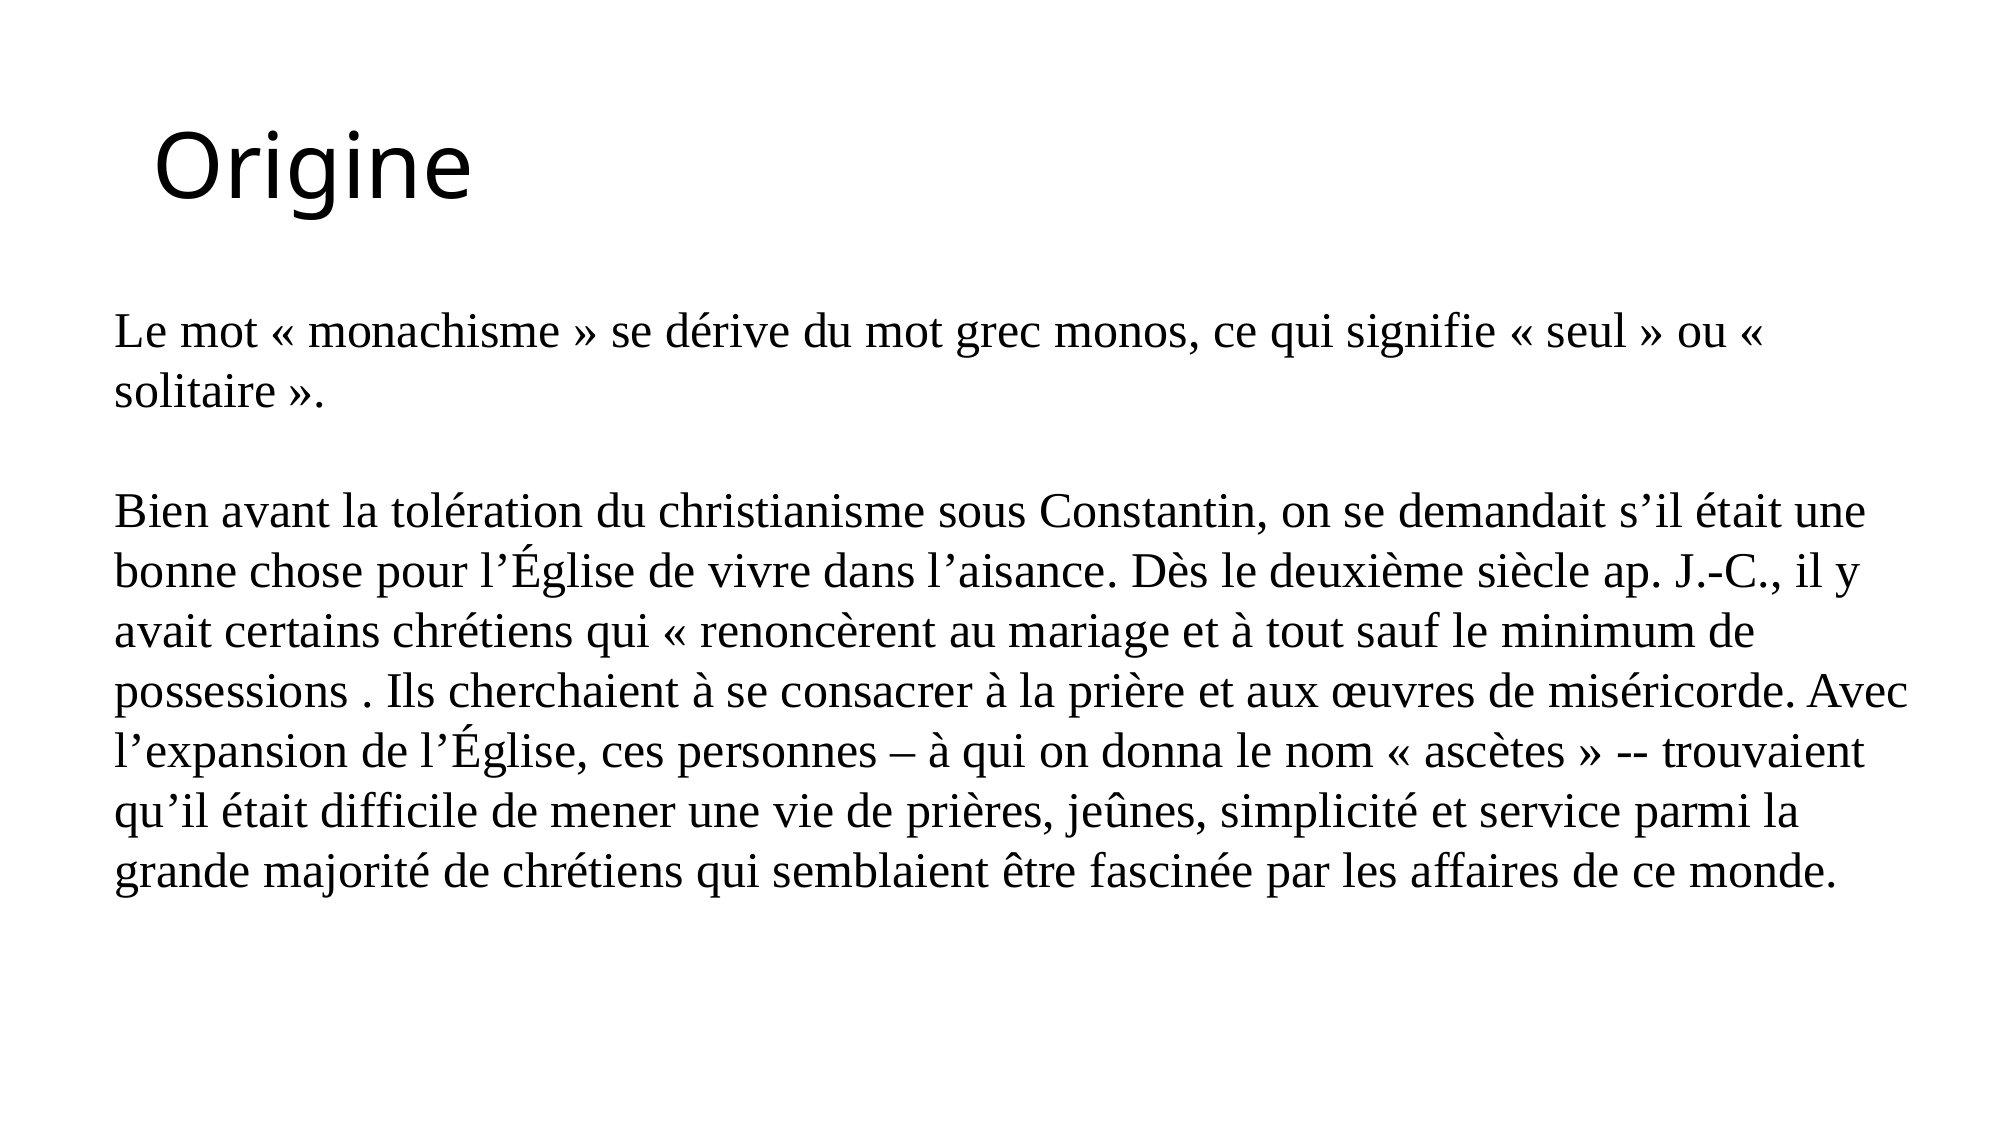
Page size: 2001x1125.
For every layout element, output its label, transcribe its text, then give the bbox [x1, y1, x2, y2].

text_box Le mot « monachisme » se dérive du mot grec monos, ce qui signifie « seul » ou « solitaire ». Bien avant la tolération du christianisme sous Constantin, on se demandait s’il était une bonne chose pour l’Église de vivre dans l’aisance. Dès le deuxième siècle ap. J.-C., il y avait certains chrétiens qui « renoncèrent au mariage et à tout sauf le minimum de possessions . Ils cherchaient à se consacrer à la prière et aux œuvres de miséricorde. Avec l’expansion de l’Église, ces personnes – à qui on donna le nom « ascètes » -- trouvaient qu’il était difficile de mener une vie de prières, jeûnes, simplicité et service parmi la grande majorité de chrétiens qui semblaient être fascinée par les affaires de ce monde. [99, 289, 1934, 911]
title Origine [137, 59, 1863, 278]
